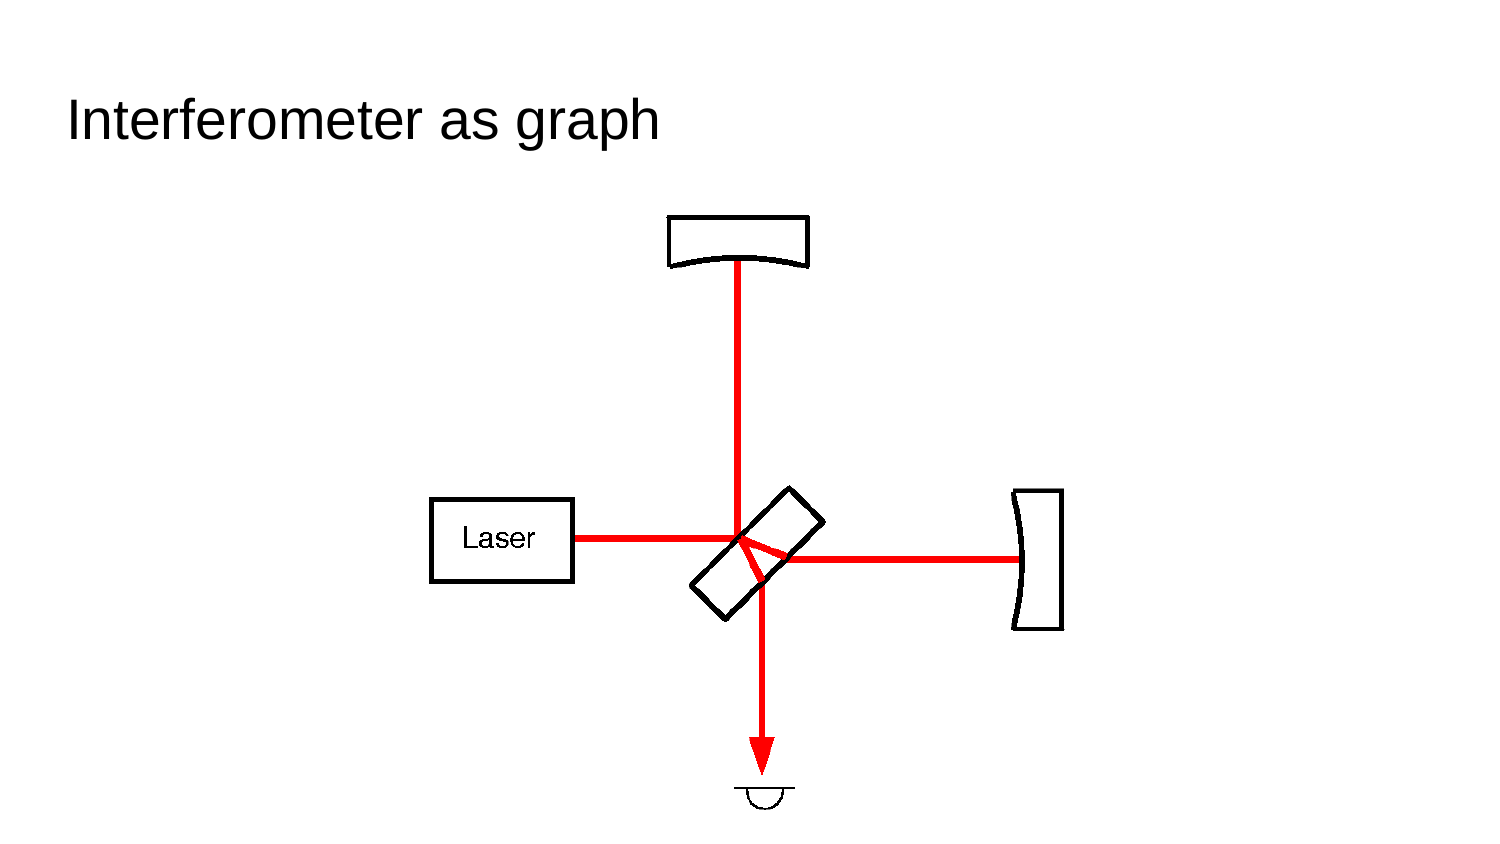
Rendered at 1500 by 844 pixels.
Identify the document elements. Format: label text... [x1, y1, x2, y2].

picture [428, 207, 1072, 810]
title Interferometer as graph [51, 72, 1449, 167]
